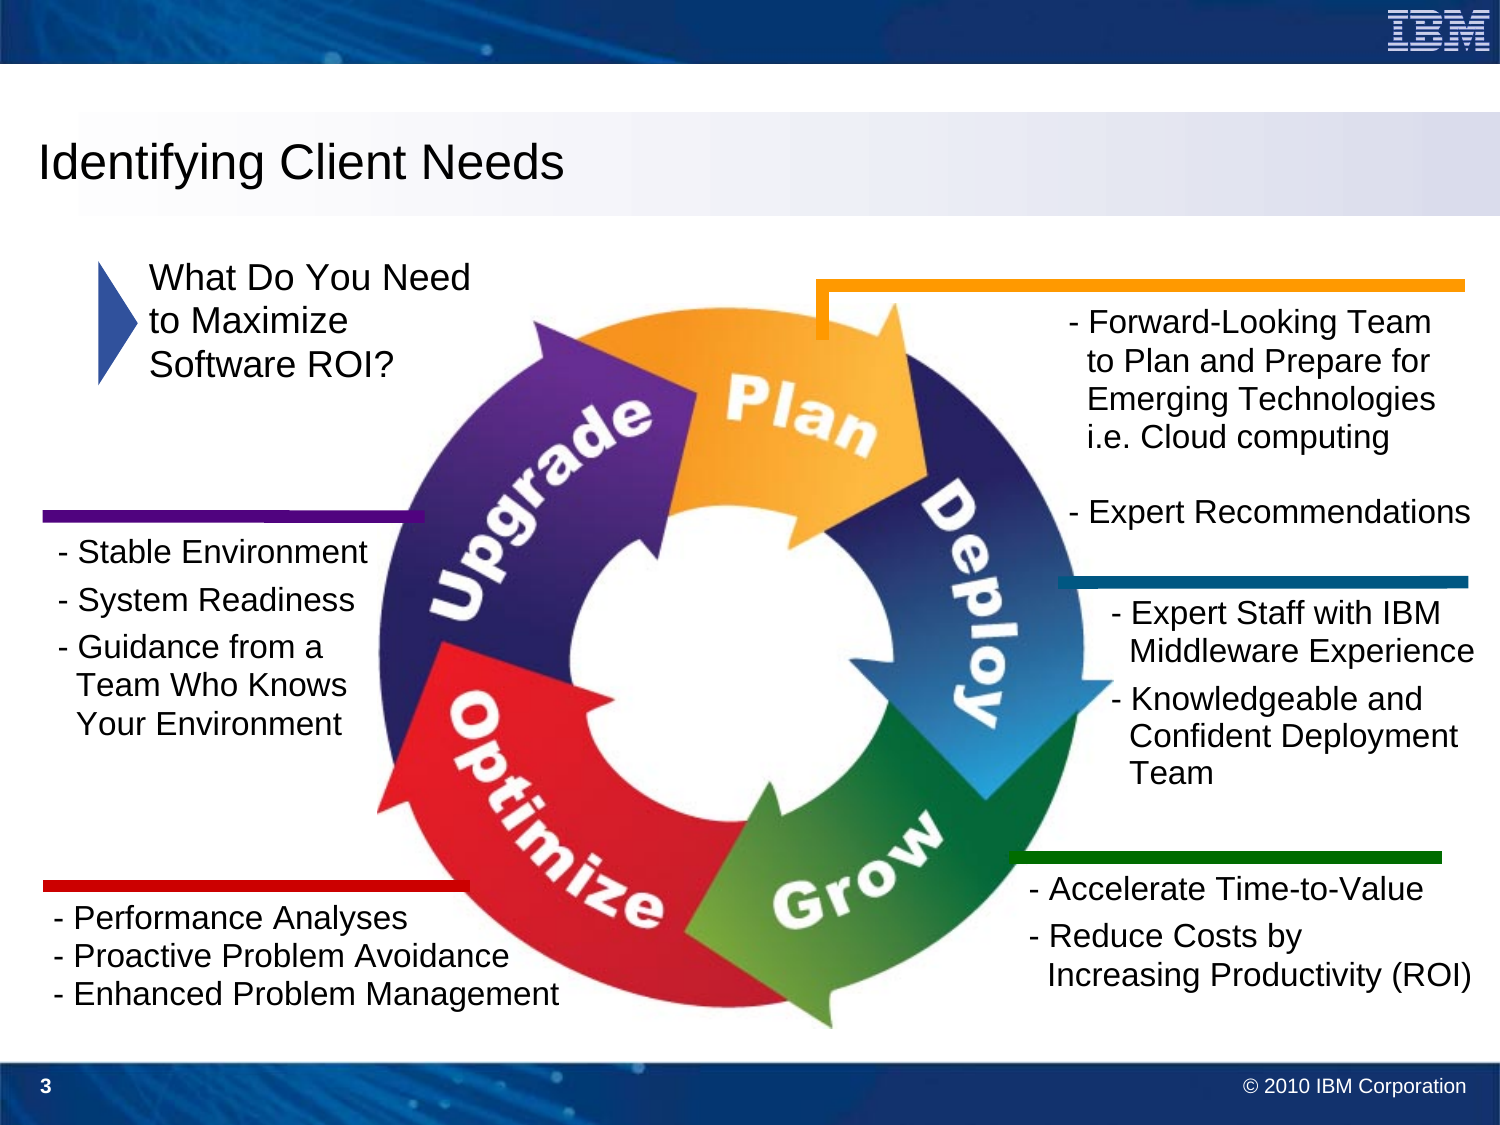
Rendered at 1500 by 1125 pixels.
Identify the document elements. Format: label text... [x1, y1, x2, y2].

text_box What Do You Need to Maximize Software ROI? [134, 247, 493, 393]
picture [1388, 10, 1491, 51]
text_box [0, 112, 1500, 216]
text_box - Expert Staff with IBM Middleware Experience - Knowledgeable and Confident Deployment Team [1095, 587, 1500, 861]
text_box - Accelerate Time-to-Value - Reduce Costs by Increasing Productivity (ROI) [1013, 861, 1500, 1068]
text_box - Performance Analyses - Proactive Problem Avoidance - Enhanced Problem Management [38, 890, 657, 1087]
picture [377, 303, 1114, 1029]
text_box [98, 261, 138, 386]
text_box - Forward-Looking Team to Plan and Prepare for Emerging Technologies i.e. Cloud computing - Expert Recommendations [1053, 295, 1500, 539]
text_box Stable Environment - System Readiness Guidance from a Team Who Knows Your Environment [42, 525, 389, 761]
title Identifying Client Needs [22, 129, 1478, 211]
